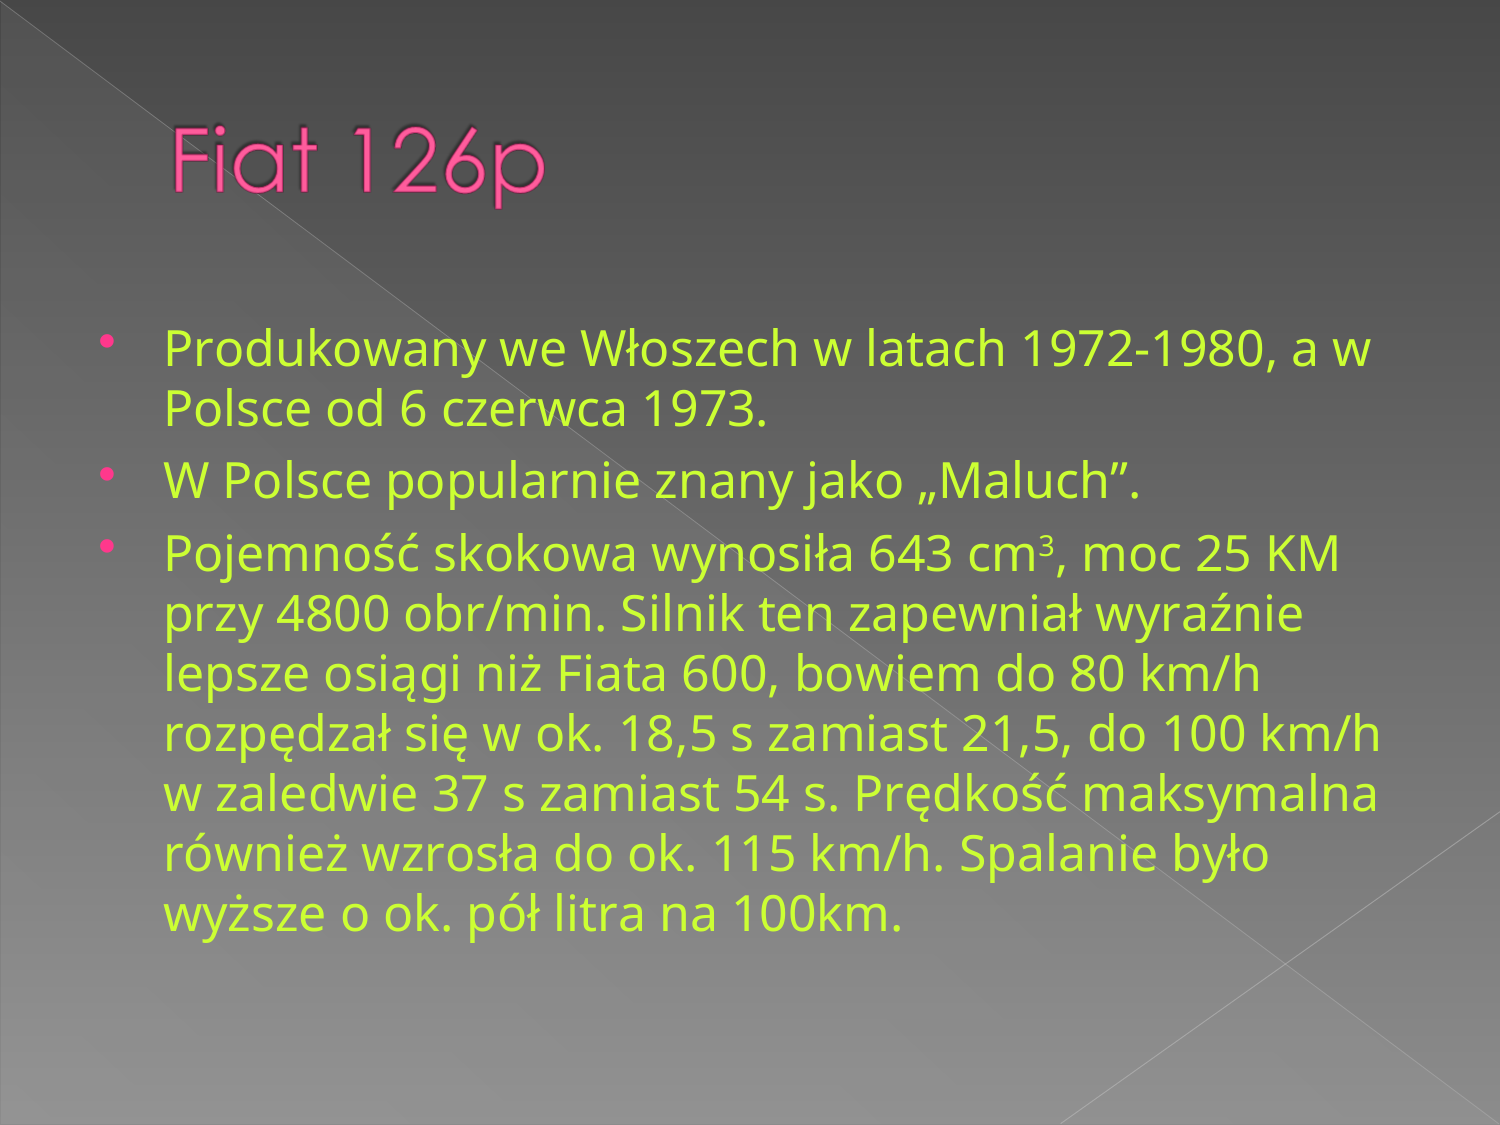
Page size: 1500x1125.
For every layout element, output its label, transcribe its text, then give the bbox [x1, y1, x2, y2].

picture [73, 42, 1427, 274]
text_box Produkowany we Włoszech w latach 1972-1980, a w Polsce od 6 czerwca 1973. W Polsce popularnie znany jako „Maluch”. Pojemność skokowa wynosiła 643 cm3, moc 25 KM przy 4800 obr/min. Silnik ten zapewniał wyraźnie lepsze osiągi niż Fiata 600, bowiem do 80 km/h rozpędzał się w ok. 18,5 s zamiast 21,5, do 100 km/h w zaledwie 37 s zamiast 54 s. Prędkość maksymalna również wzrosła do ok. 115 km/h. Spalanie było wyższe o ok. pół litra na 100km. [75, 308, 1426, 1059]
